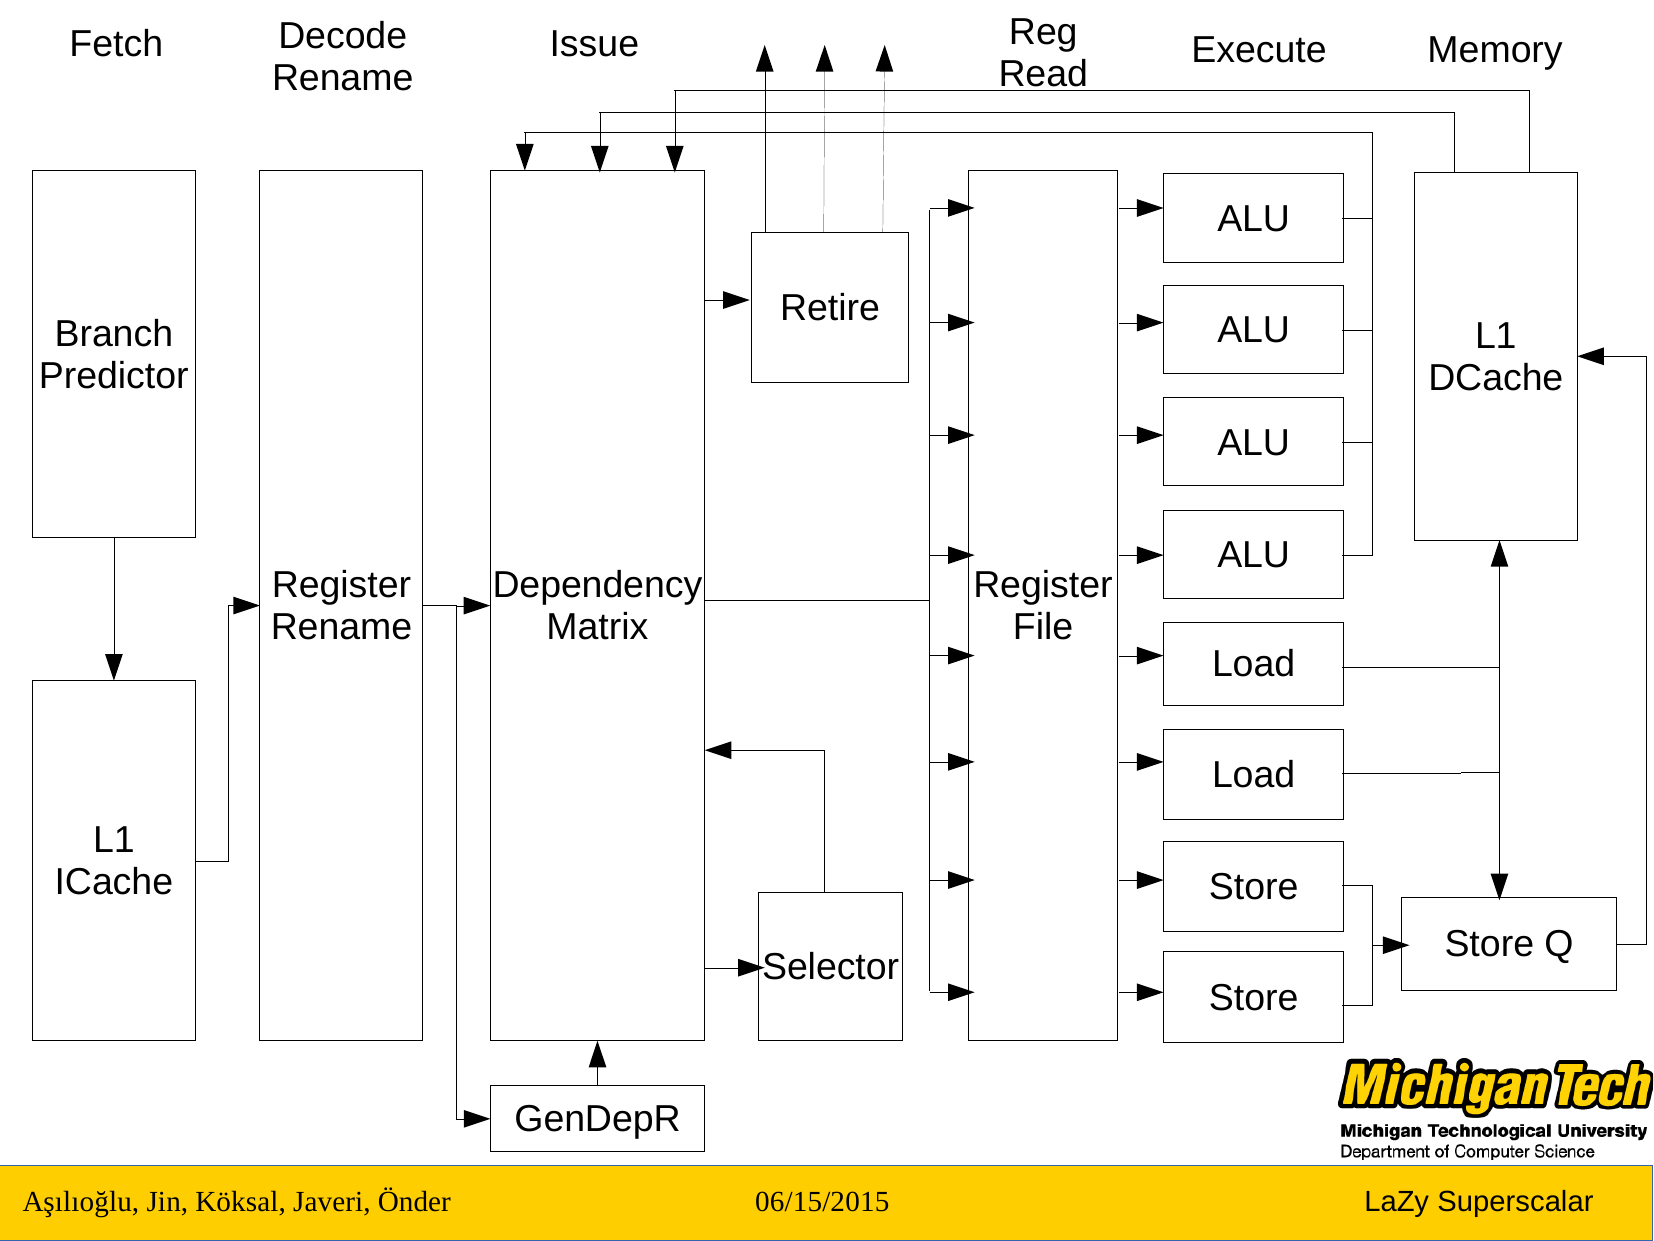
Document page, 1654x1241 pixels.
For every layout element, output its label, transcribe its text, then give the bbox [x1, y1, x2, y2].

text_box ALU [1163, 510, 1344, 599]
text_box Dependency Matrix [490, 170, 705, 1041]
text_box Branch Predictor [32, 170, 196, 538]
text_box ALU [1163, 173, 1344, 263]
text_box Register Rename [259, 170, 423, 1041]
text_box Execute [1168, 21, 1350, 96]
text_box Selector [758, 892, 903, 1041]
text_box ALU [1163, 285, 1344, 374]
text_box ALU [1163, 397, 1344, 486]
text_box Reg Read [979, 3, 1107, 103]
text_box Load [1163, 622, 1344, 706]
text_box Retire [751, 232, 909, 383]
text_box Load [1163, 729, 1344, 820]
text_box Store Q [1401, 897, 1617, 991]
text_box Fetch [52, 15, 180, 91]
text_box L1 ICache [32, 680, 196, 1041]
text_box Register File [968, 170, 1118, 1041]
text_box Decode Rename [256, 7, 429, 107]
text_box Store [1163, 951, 1344, 1043]
text_box Memory [1404, 21, 1586, 96]
text_box Store [1163, 841, 1344, 932]
text_box L1 DCache [1414, 172, 1578, 541]
text_box GenDepR [490, 1085, 705, 1152]
picture [1338, 1058, 1654, 1160]
text_box Issue [530, 15, 659, 91]
